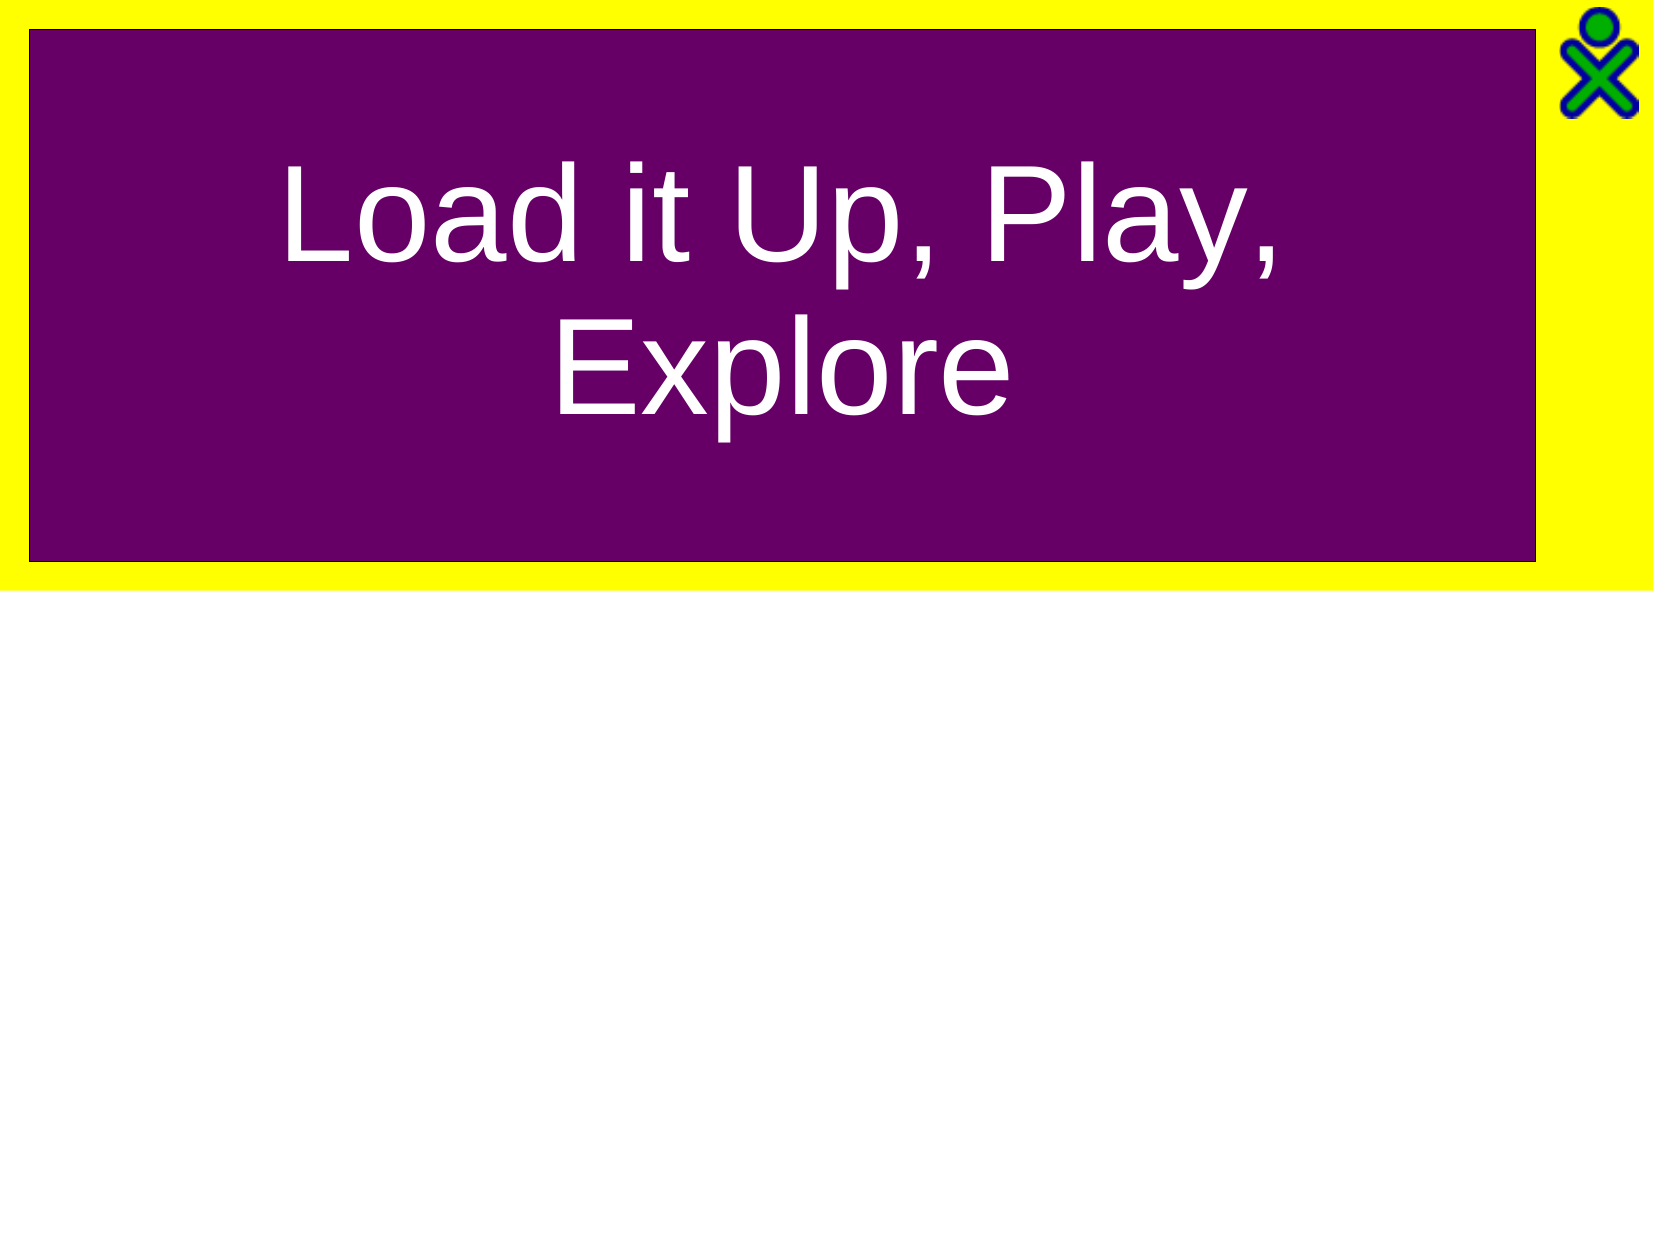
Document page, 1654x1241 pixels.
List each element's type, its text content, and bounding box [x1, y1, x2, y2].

picture [1559, 7, 1639, 119]
title Load it Up, Play, Explore [59, 49, 1506, 532]
